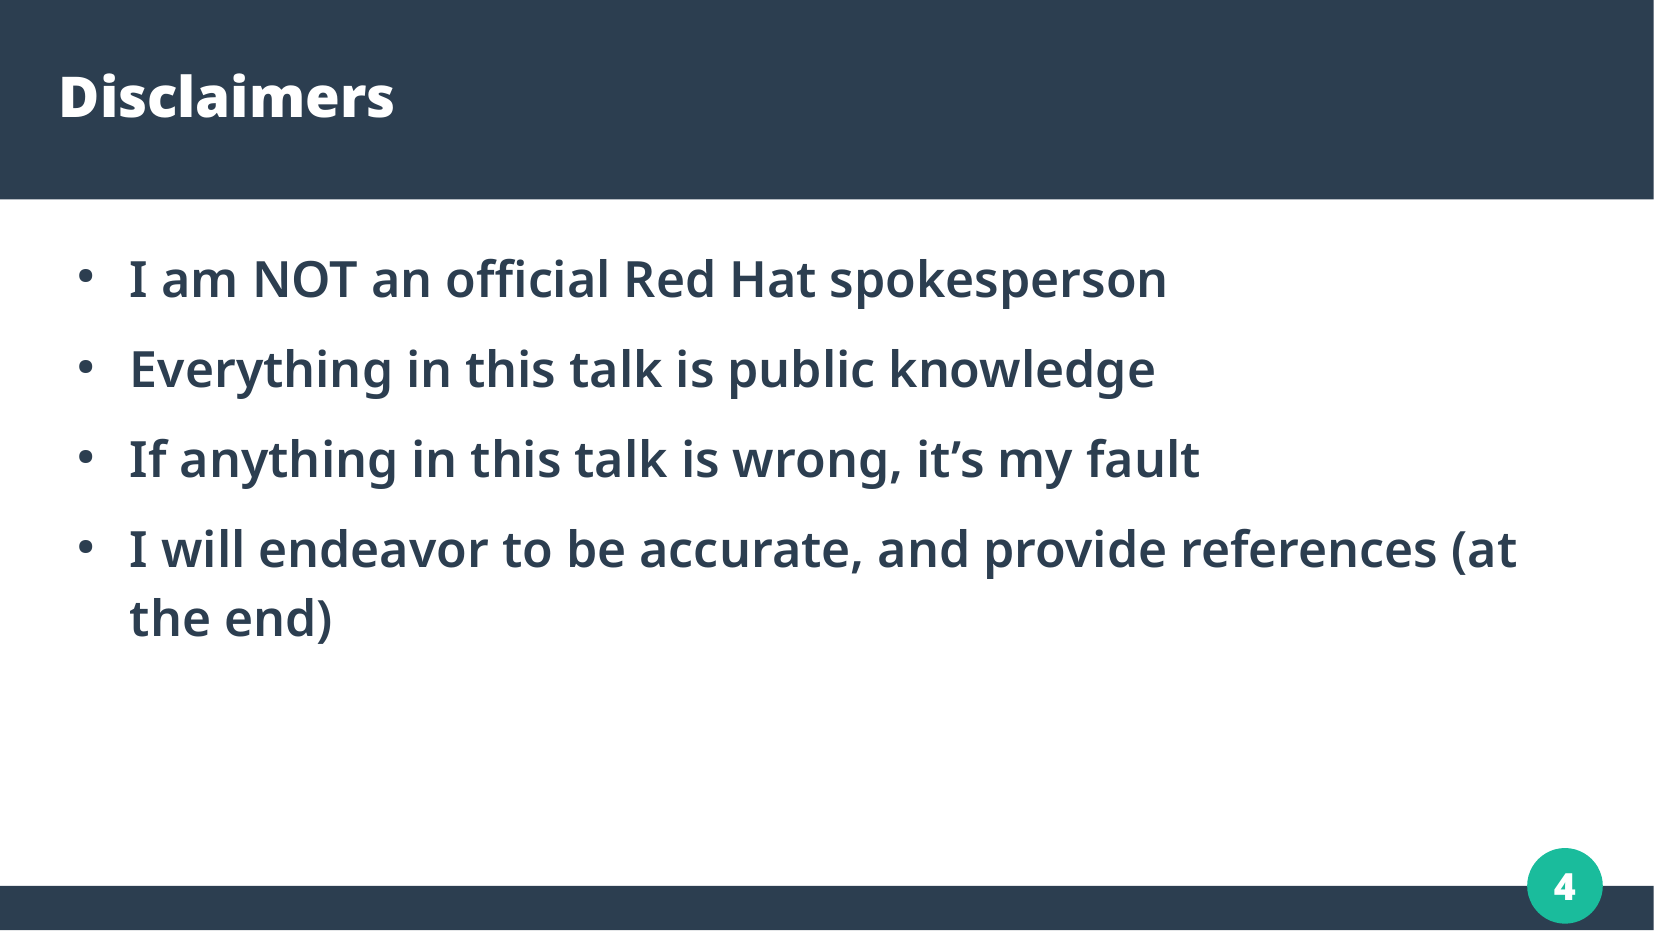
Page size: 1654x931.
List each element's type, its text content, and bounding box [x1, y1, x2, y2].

title Disclaimers [59, 37, 1595, 156]
list I am NOT an official Red Hat spokesperson Everything in this talk is public knowledge If anything in this talk is wrong, it’s my fault I will endeavor to be accurate, and provide references (at the end) [59, 243, 1595, 864]
